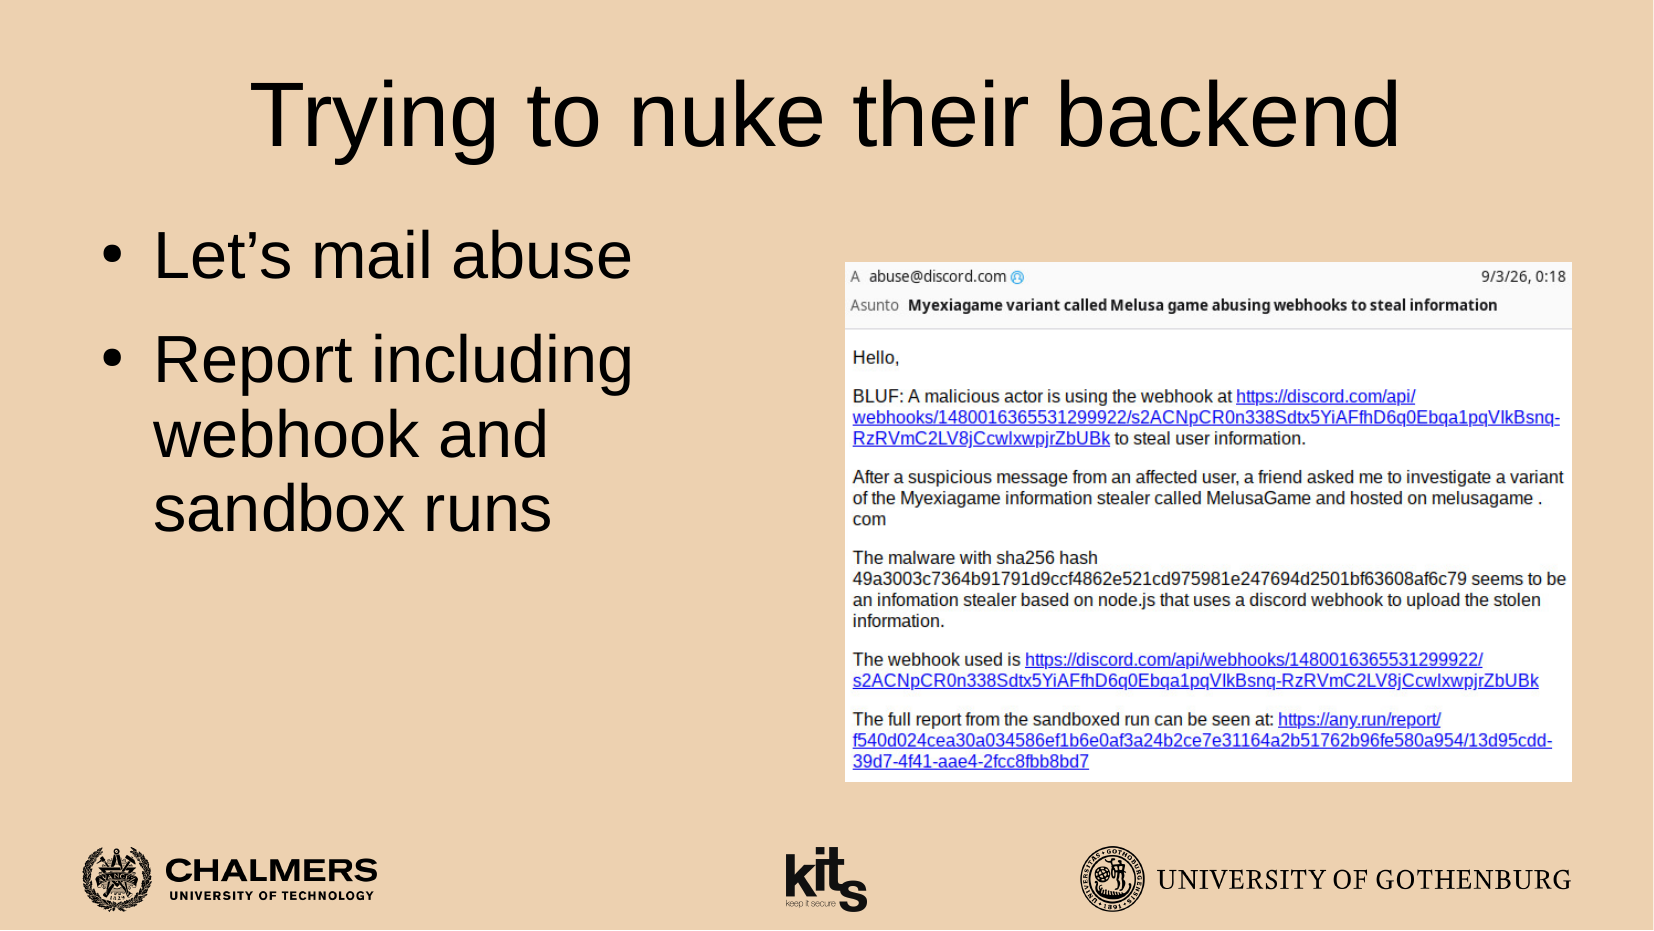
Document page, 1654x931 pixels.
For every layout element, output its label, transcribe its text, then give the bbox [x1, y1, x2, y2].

picture [845, 262, 1572, 782]
title Trying to nuke their backend [82, 37, 1571, 193]
picture [1080, 846, 1571, 912]
picture [82, 847, 377, 912]
picture [786, 847, 867, 912]
list Let’s mail abuse Report including webhook and sandbox runs [82, 217, 809, 827]
